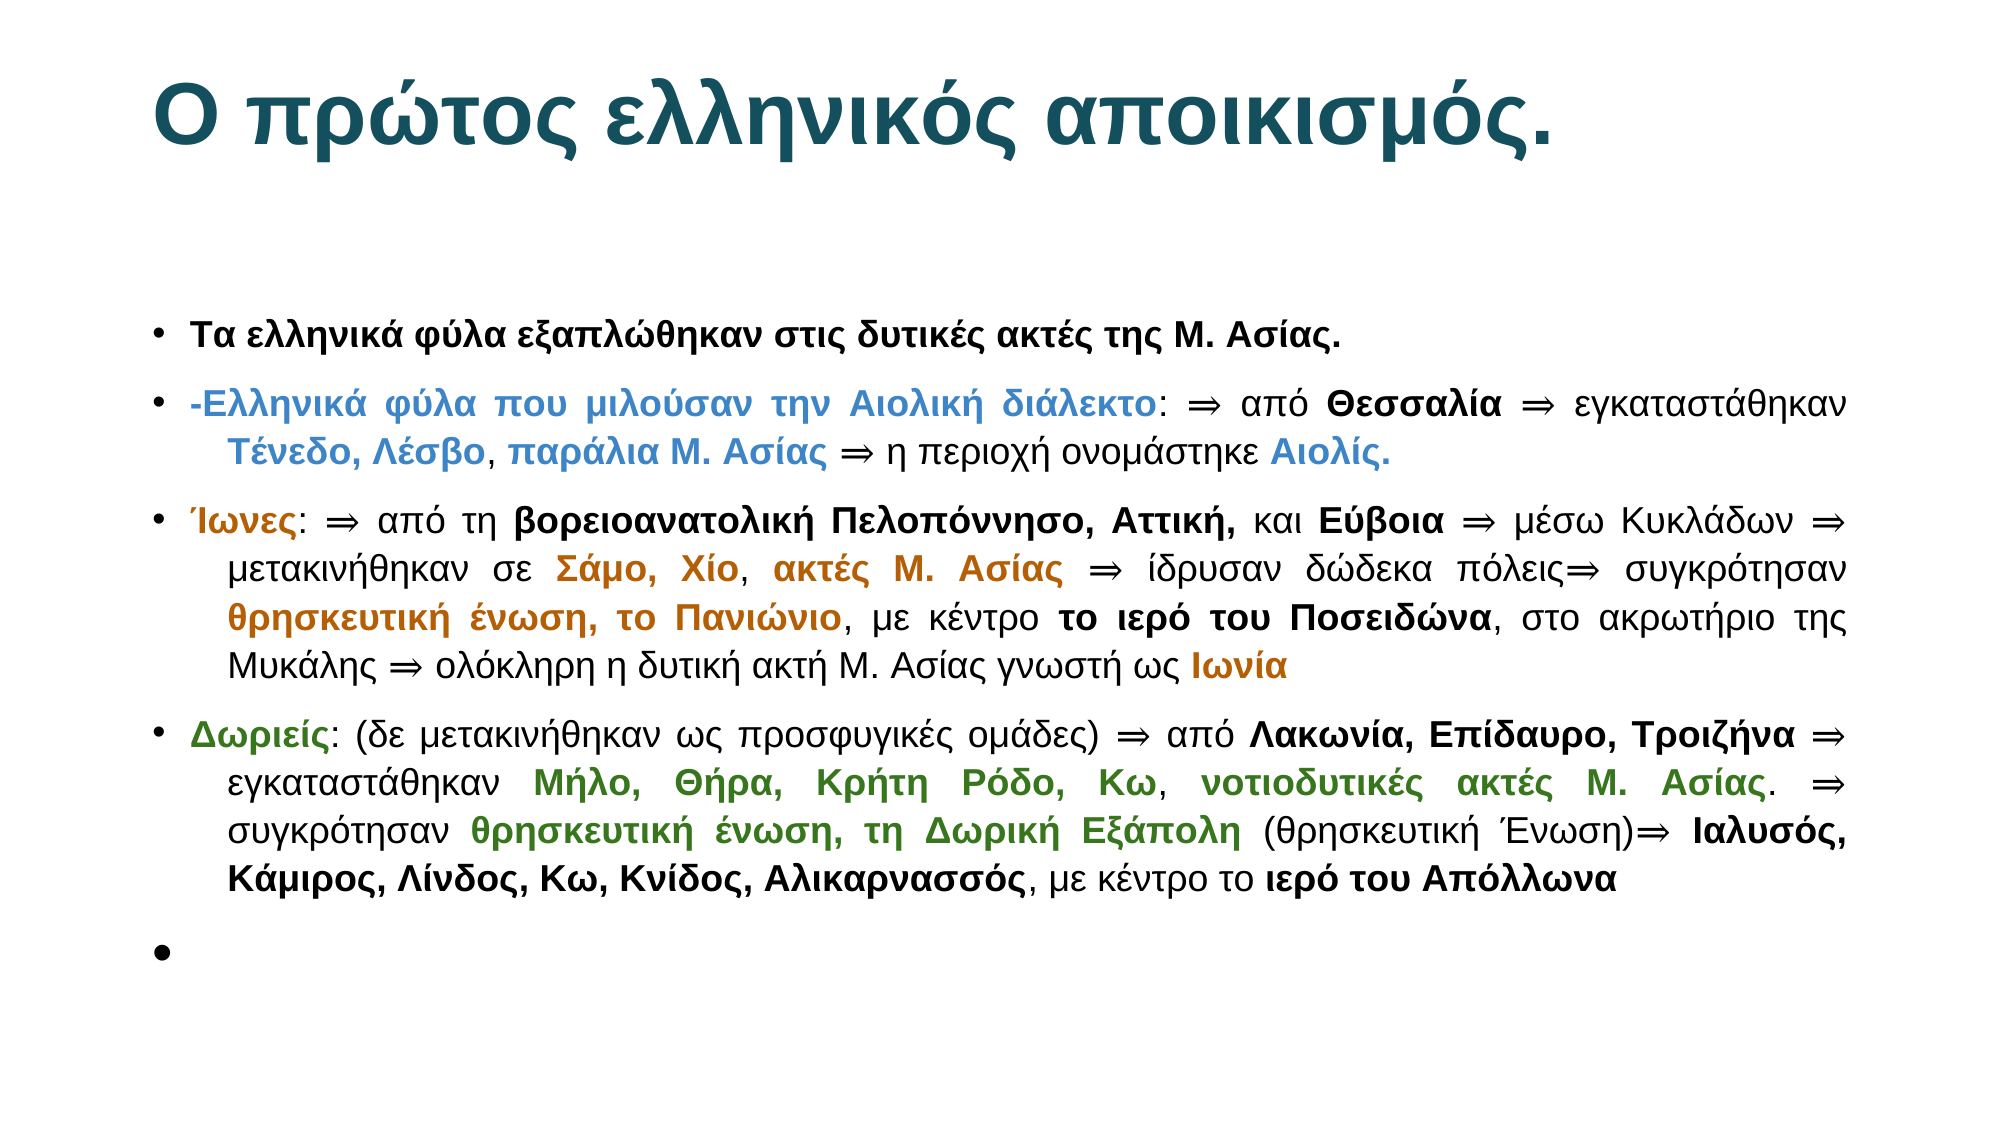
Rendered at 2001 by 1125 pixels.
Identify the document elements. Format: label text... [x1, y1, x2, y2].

list Τα ελληνικά φύλα εξαπλώθηκαν στις δυτικές ακτές της Μ. Ασίας. -Ελληνικά φύλα που μιλούσαν την Αιολική διάλεκτο: ⇒ από Θεσσαλία ⇒ εγκαταστάθηκαν Τένεδο, Λέσβο, παράλια Μ. Ασίας ⇒ η περιοχή ονομάστηκε Αιολίς. Ίωνες: ⇒ από τη βορειοανατολική Πελοπόννησο, Αττική, και Εύβοια ⇒ μέσω Κυκλάδων ⇒ μετακινήθηκαν σε Σάμο, Χίο, ακτές Μ. Ασίας ⇒ ίδρυσαν δώδεκα πόλεις⇒ συγκρότησαν θρησκευτική ένωση, το Πανιώνιο, με κέντρο το ιερό του Ποσειδώνα, στο ακρωτήριο της Μυκάλης ⇒ ολόκληρη η δυτική ακτή Μ. Ασίας γνωστή ως Ιωνία Δωριείς: (δε μετακινήθηκαν ως προσφυγικές ομάδες) ⇒ από Λακωνία, Επίδαυρο, Τροιζήνα ⇒ εγκαταστάθηκαν Μήλο, Θήρα, Κρήτη Ρόδο, Κω, νοτιοδυτικές ακτές Μ. Ασίας. ⇒ συγκρότησαν θρησκευτική ένωση, τη Δωρική Εξάπολη (θρησκευτική Ένωση)⇒ Ιαλυσός, Κάμιρος, Λίνδος, Κω, Κνίδος, Αλικαρνασσός, με κέντρο το ιερό του Απόλλωνα [137, 299, 1863, 1014]
title Ο πρώτος ελληνικός αποικισμός. [137, 59, 1863, 278]
